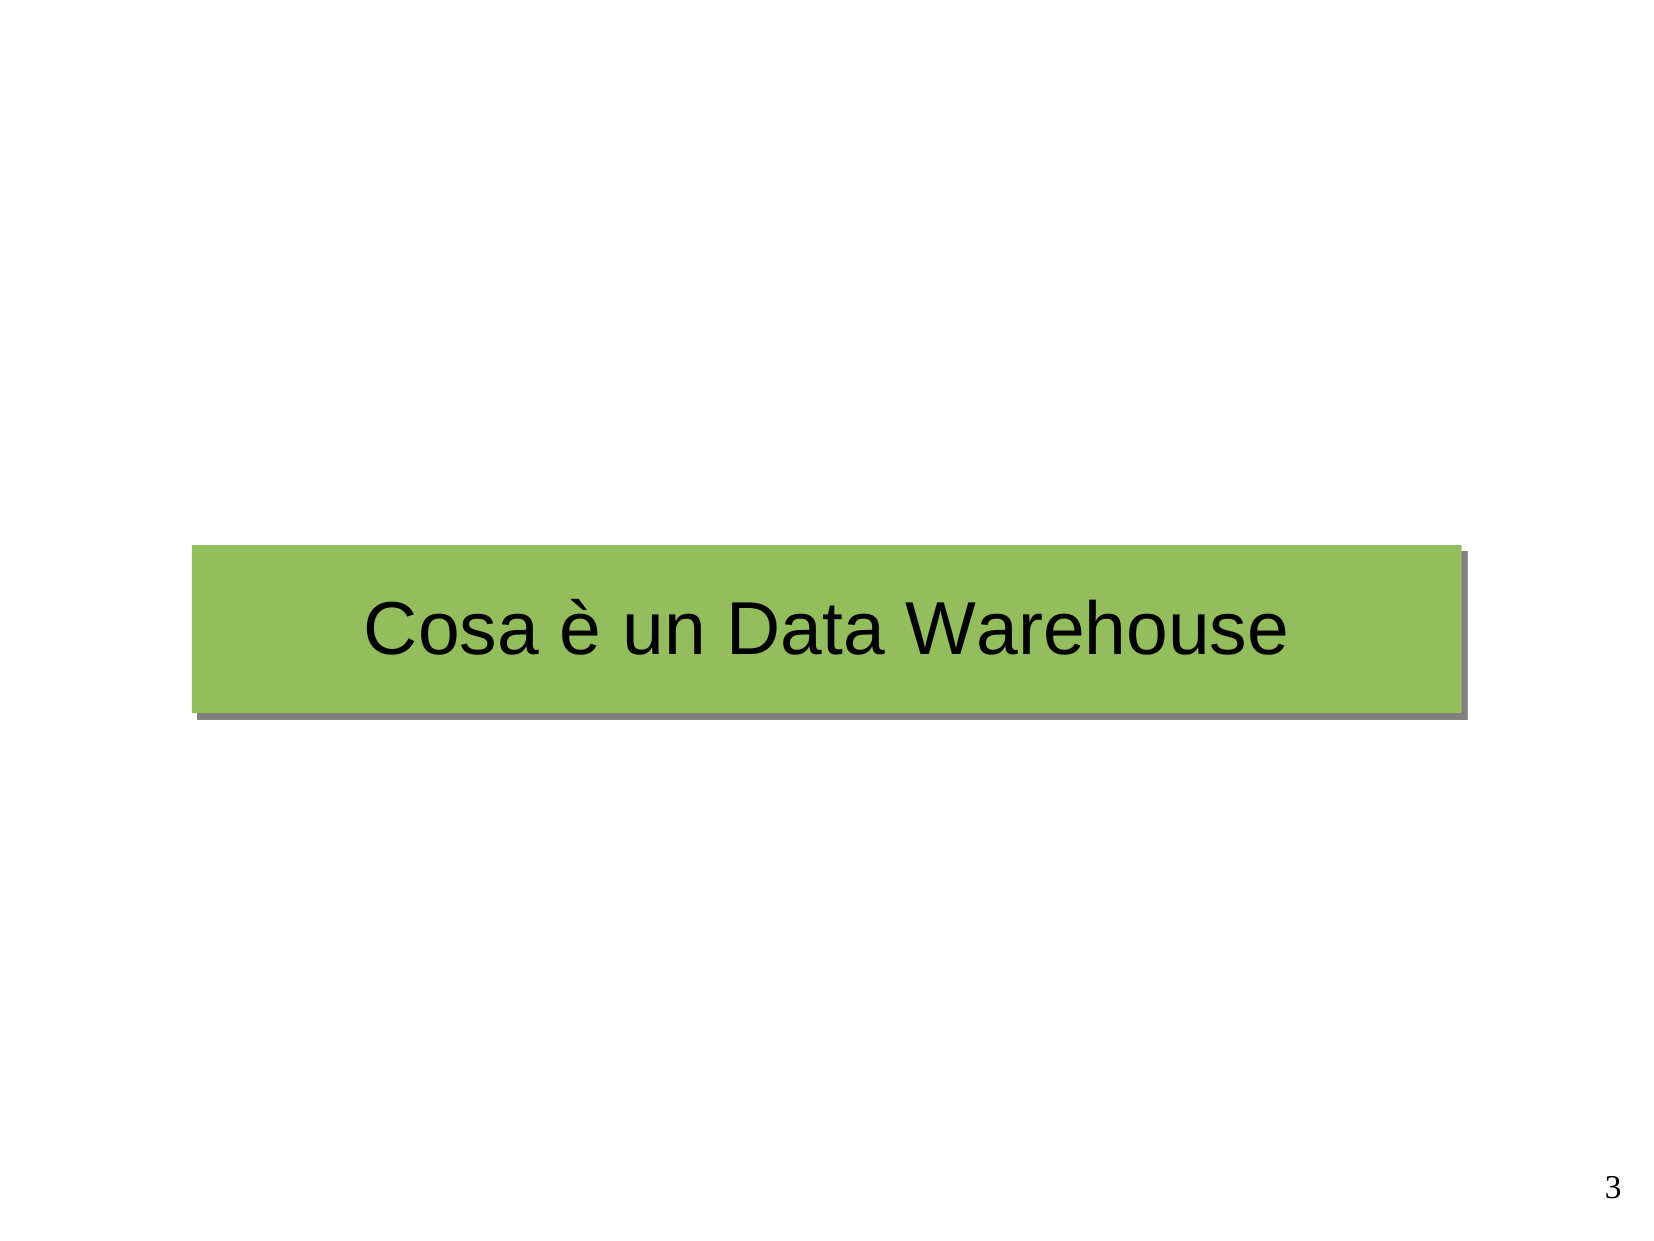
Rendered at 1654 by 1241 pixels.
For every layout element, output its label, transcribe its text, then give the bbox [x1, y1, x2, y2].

text_box Cosa è un Data Warehouse [191, 545, 1462, 714]
